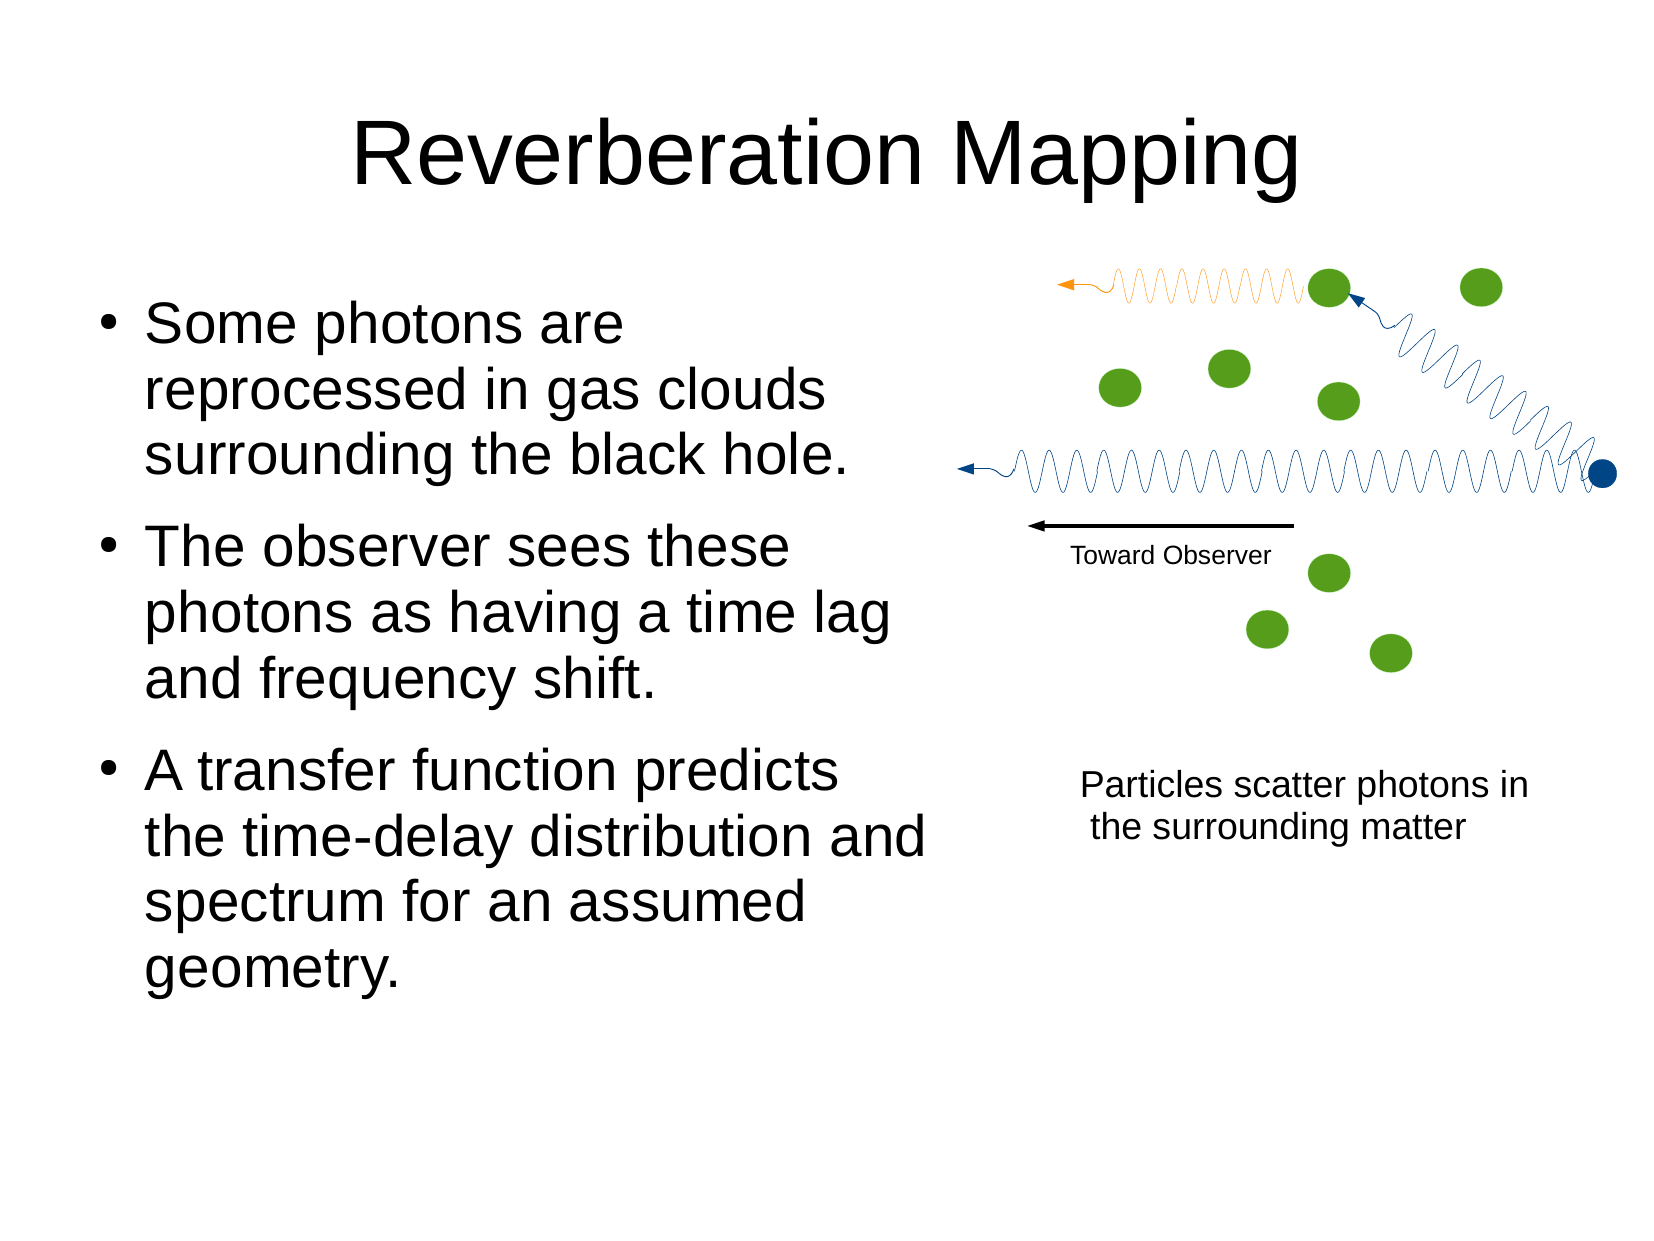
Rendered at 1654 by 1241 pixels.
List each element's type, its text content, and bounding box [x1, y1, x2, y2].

list Some photons are reprocessed in gas clouds surrounding the black hole. The observer sees these photons as having a time lag and frequency shift. A transfer function predicts the time-delay distribution and spectrum for an assumed geometry. [82, 290, 931, 1010]
chart [956, 255, 1617, 736]
title Reverberation Mapping [82, 49, 1571, 257]
text_box Particles scatter photons in the surrounding matter [1065, 756, 1545, 856]
